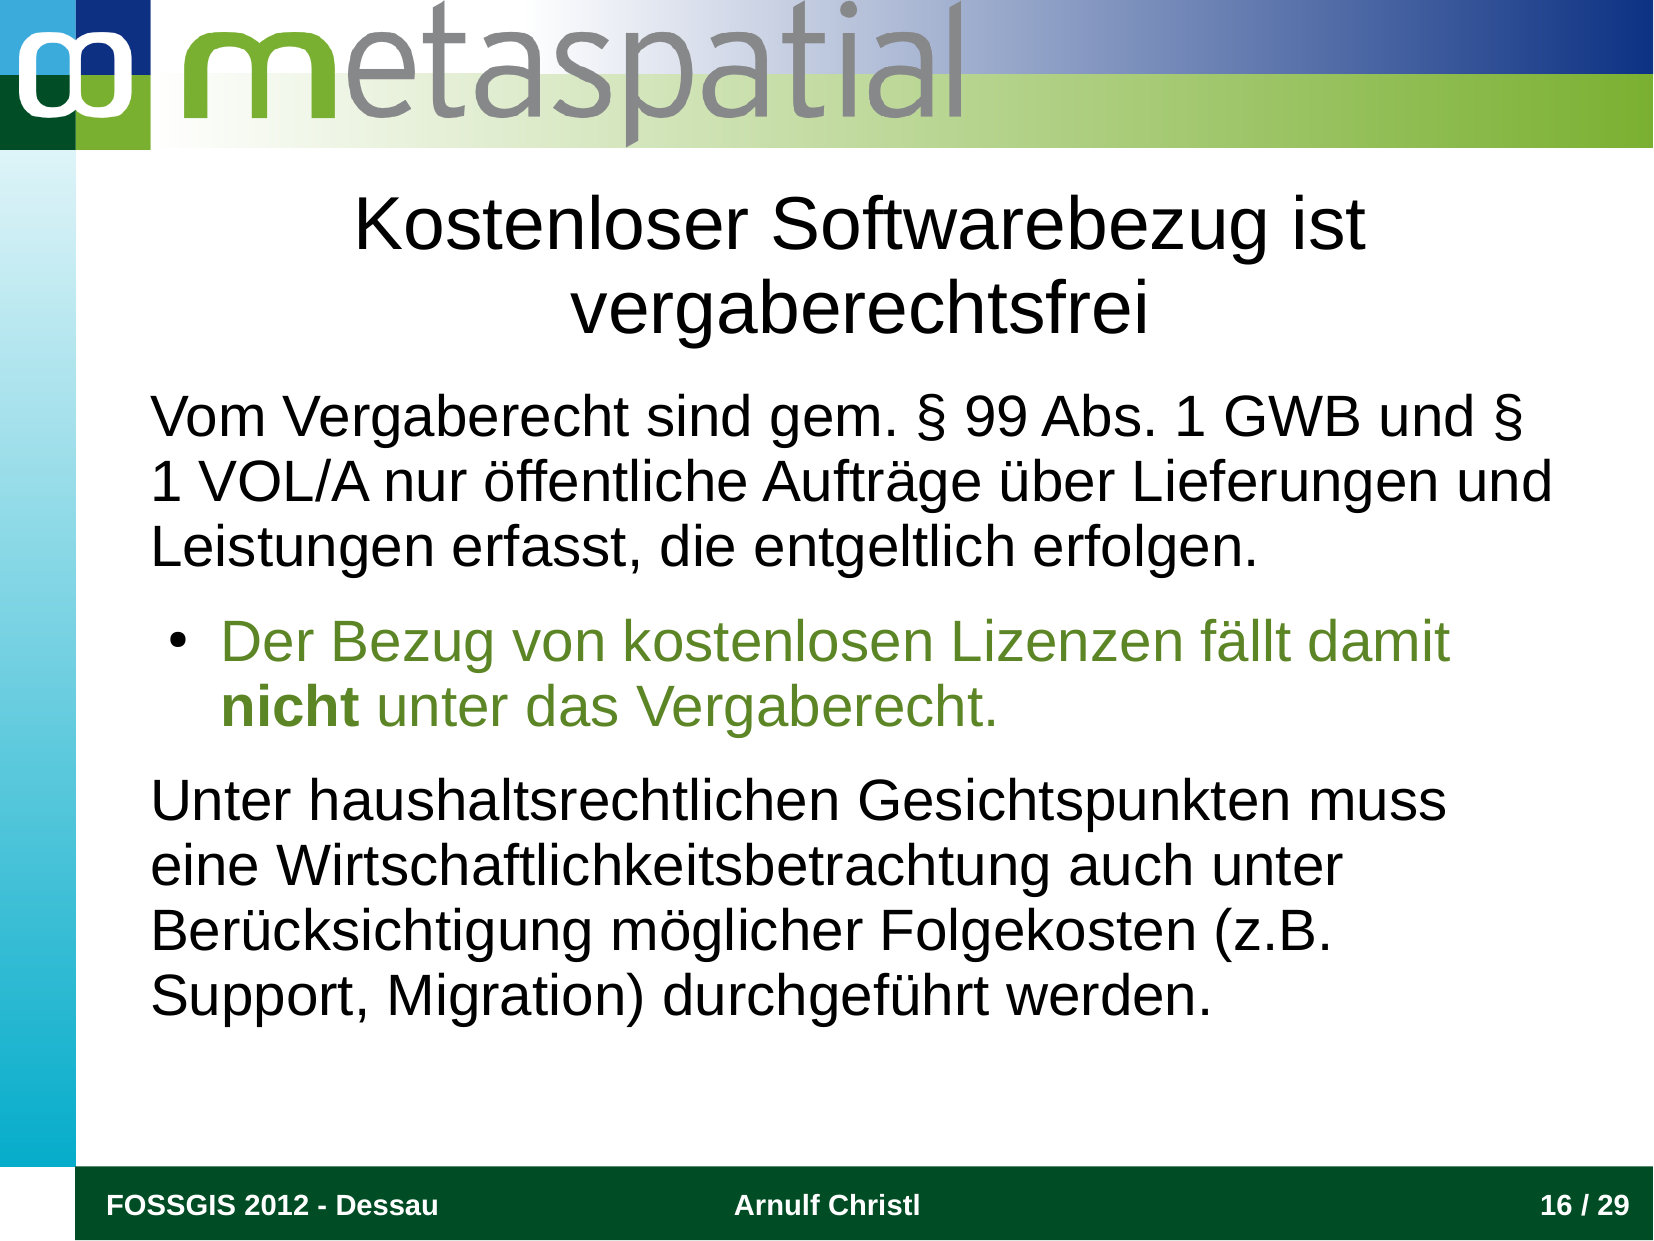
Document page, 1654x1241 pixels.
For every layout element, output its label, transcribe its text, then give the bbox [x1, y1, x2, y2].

list Vom Vergaberecht sind gem. § 99 Abs. 1 GWB und § 1 VOL/A nur öffentliche Aufträge über Lieferungen und Leistungen erfasst, die entgeltlich erfolgen. Der Bezug von kostenlosen Lizenzen fällt damit nicht unter das Vergaberecht. Unter haushaltsrechtlichen Gesichtspunkten muss eine Wirtschaftlichkeitsbetrachtung auch unter Berücksichtigung möglicher Folgekosten (z.B. Support, Migration) durchgeführt werden. [150, 383, 1571, 1126]
picture [0, 0, 961, 150]
title Kostenloser Softwarebezug ist vergaberechtsfrei [150, 161, 1571, 369]
